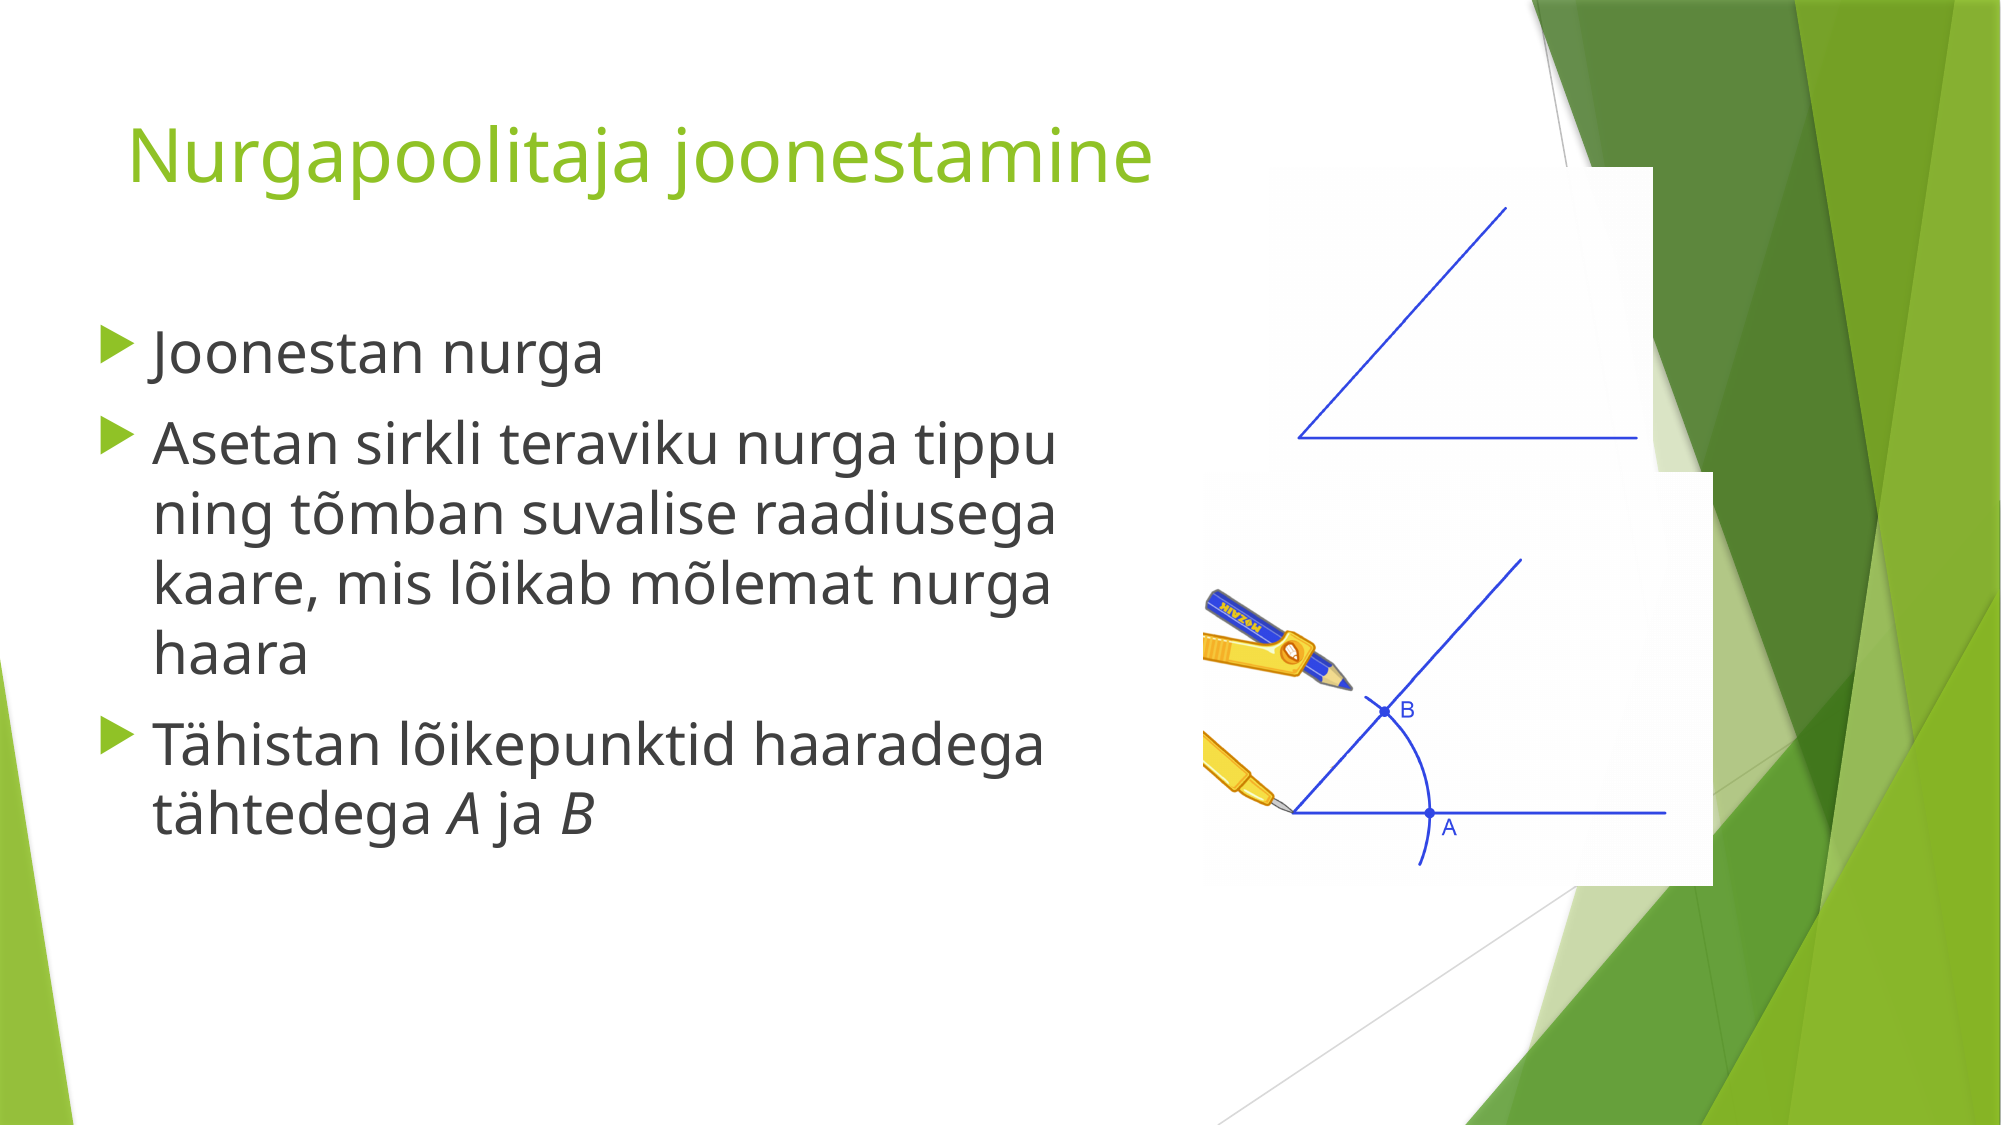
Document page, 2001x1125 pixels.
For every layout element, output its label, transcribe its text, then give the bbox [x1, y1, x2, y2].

title Nurgapoolitaja joonestamine [111, 99, 1522, 237]
picture [1203, 167, 1713, 886]
list Joonestan nurga Asetan sirkli teraviku nurga tippu ning tõmban suvalise raadiusega kaare, mis lõikab mõlemat nurga haara Tähistan lõikepunktid haaradega tähtedega A ja B [81, 308, 1152, 1093]
